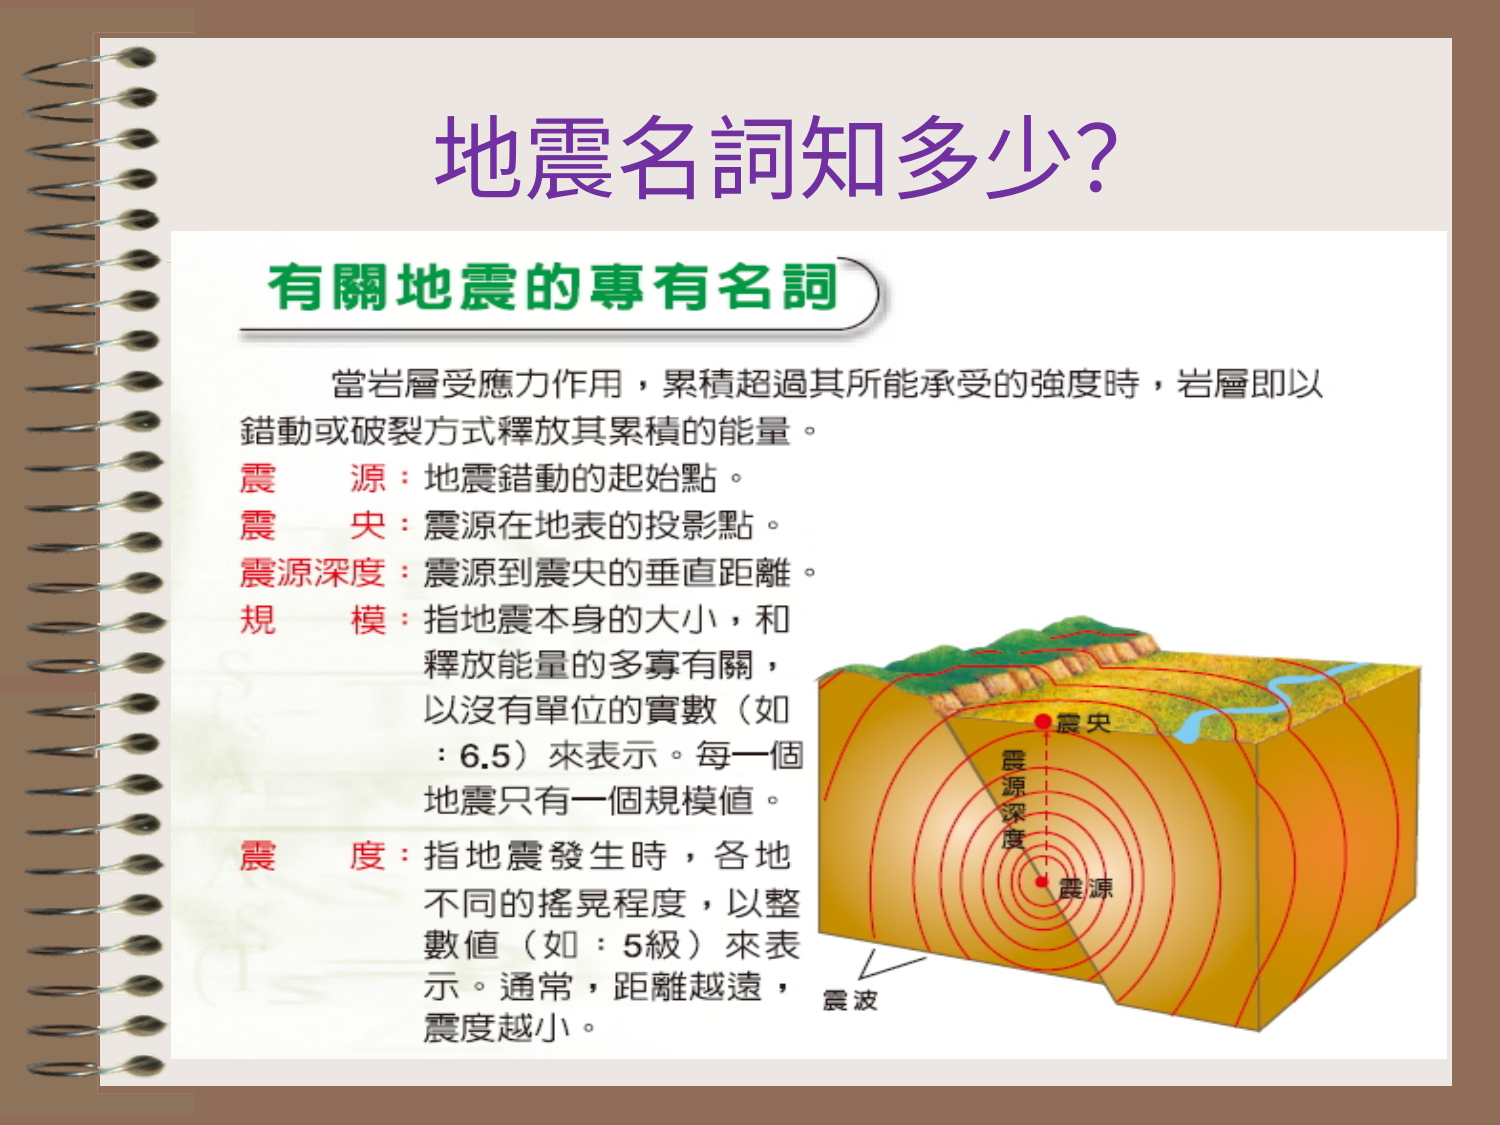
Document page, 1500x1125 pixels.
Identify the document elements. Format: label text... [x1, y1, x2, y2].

title 地震名詞知多少？ [174, 62, 1426, 231]
picture [171, 231, 1447, 1059]
